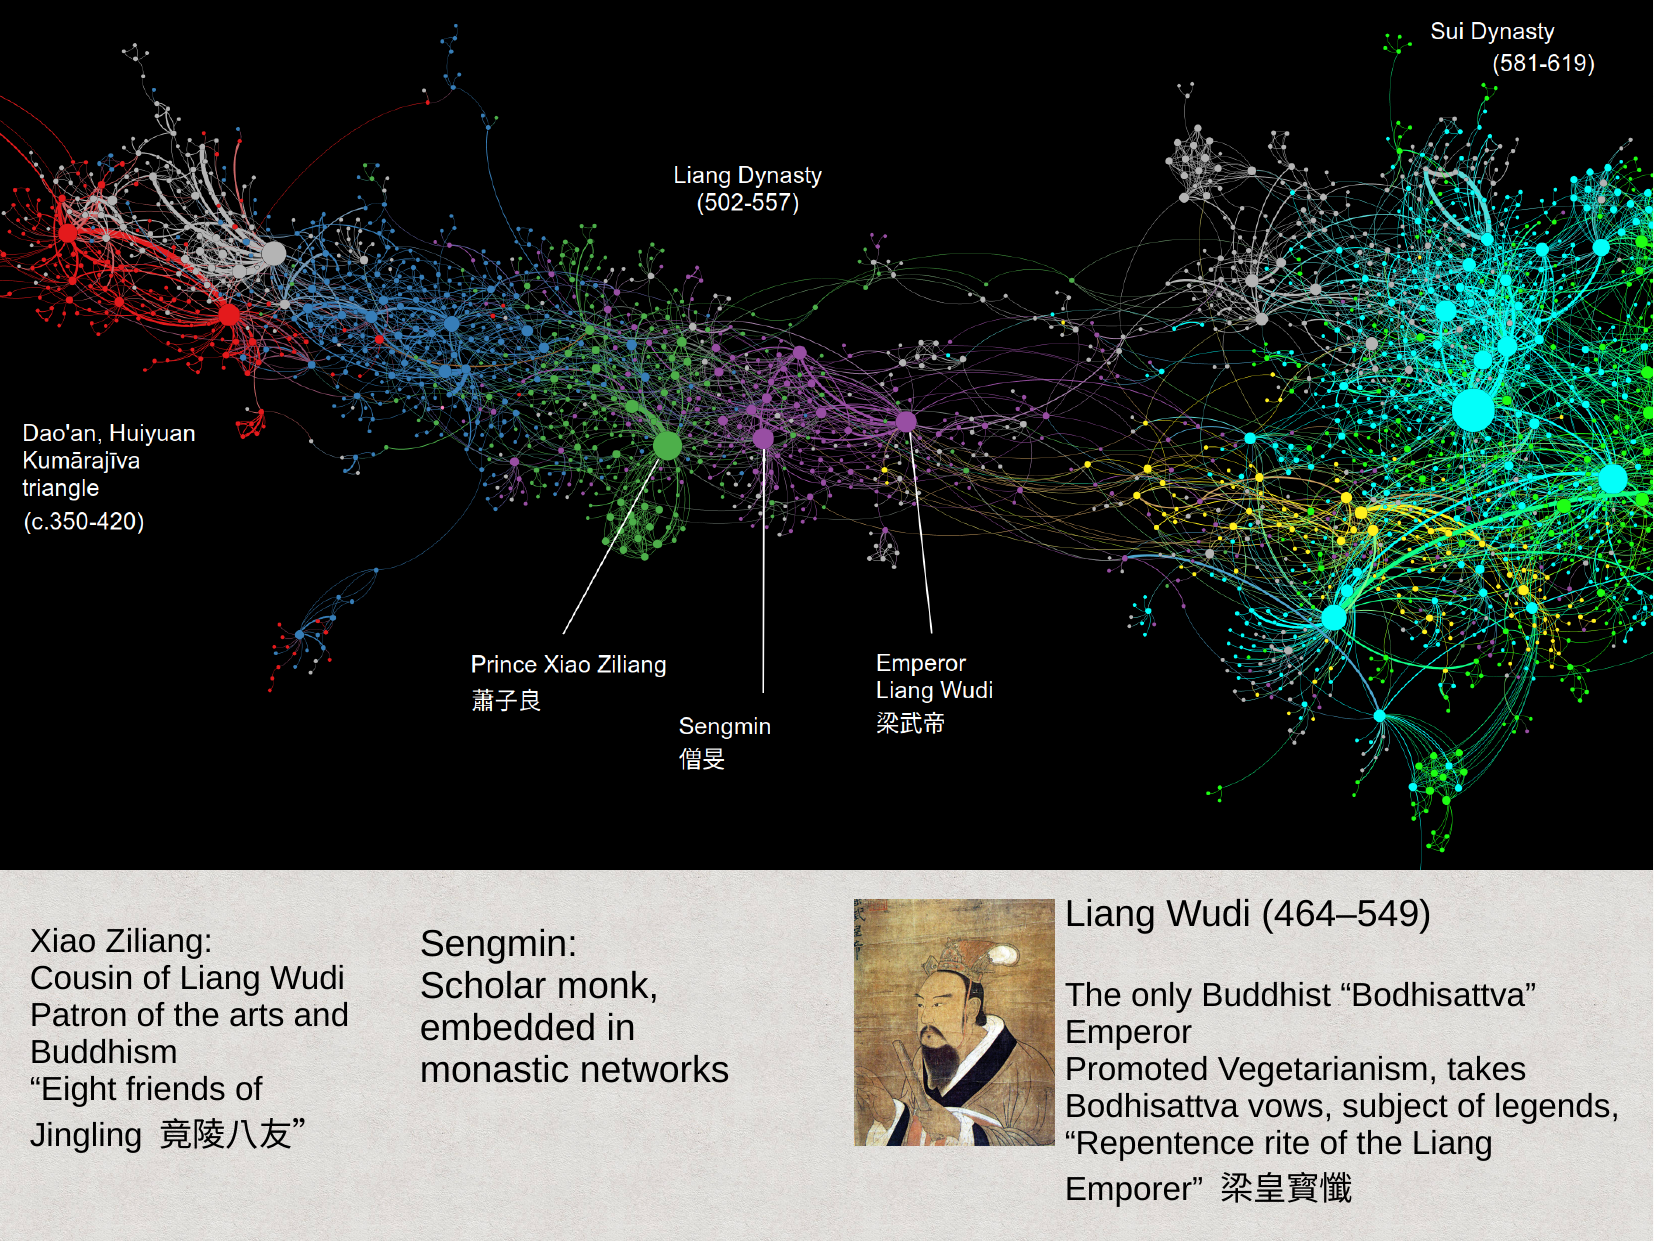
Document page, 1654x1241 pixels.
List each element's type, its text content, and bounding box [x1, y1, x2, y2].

picture [0, 0, 1654, 1241]
text_box Xiao Ziliang: Cousin of Liang Wudi Patron of the arts and Buddhism “Eight friends of Jingling 竟陵八友” [15, 915, 391, 1163]
text_box Liang Wudi (464–549) The only Buddhist “Bodhisattva” Emperor Promoted Vegetarianism, takes Bodhisattva vows, subject of legends, “Repentence rite of the Liang Emporer” 梁皇寳懺 [1050, 885, 1651, 1236]
text_box Sengmin: Scholar monk, embedded in monastic networks [405, 915, 811, 1098]
